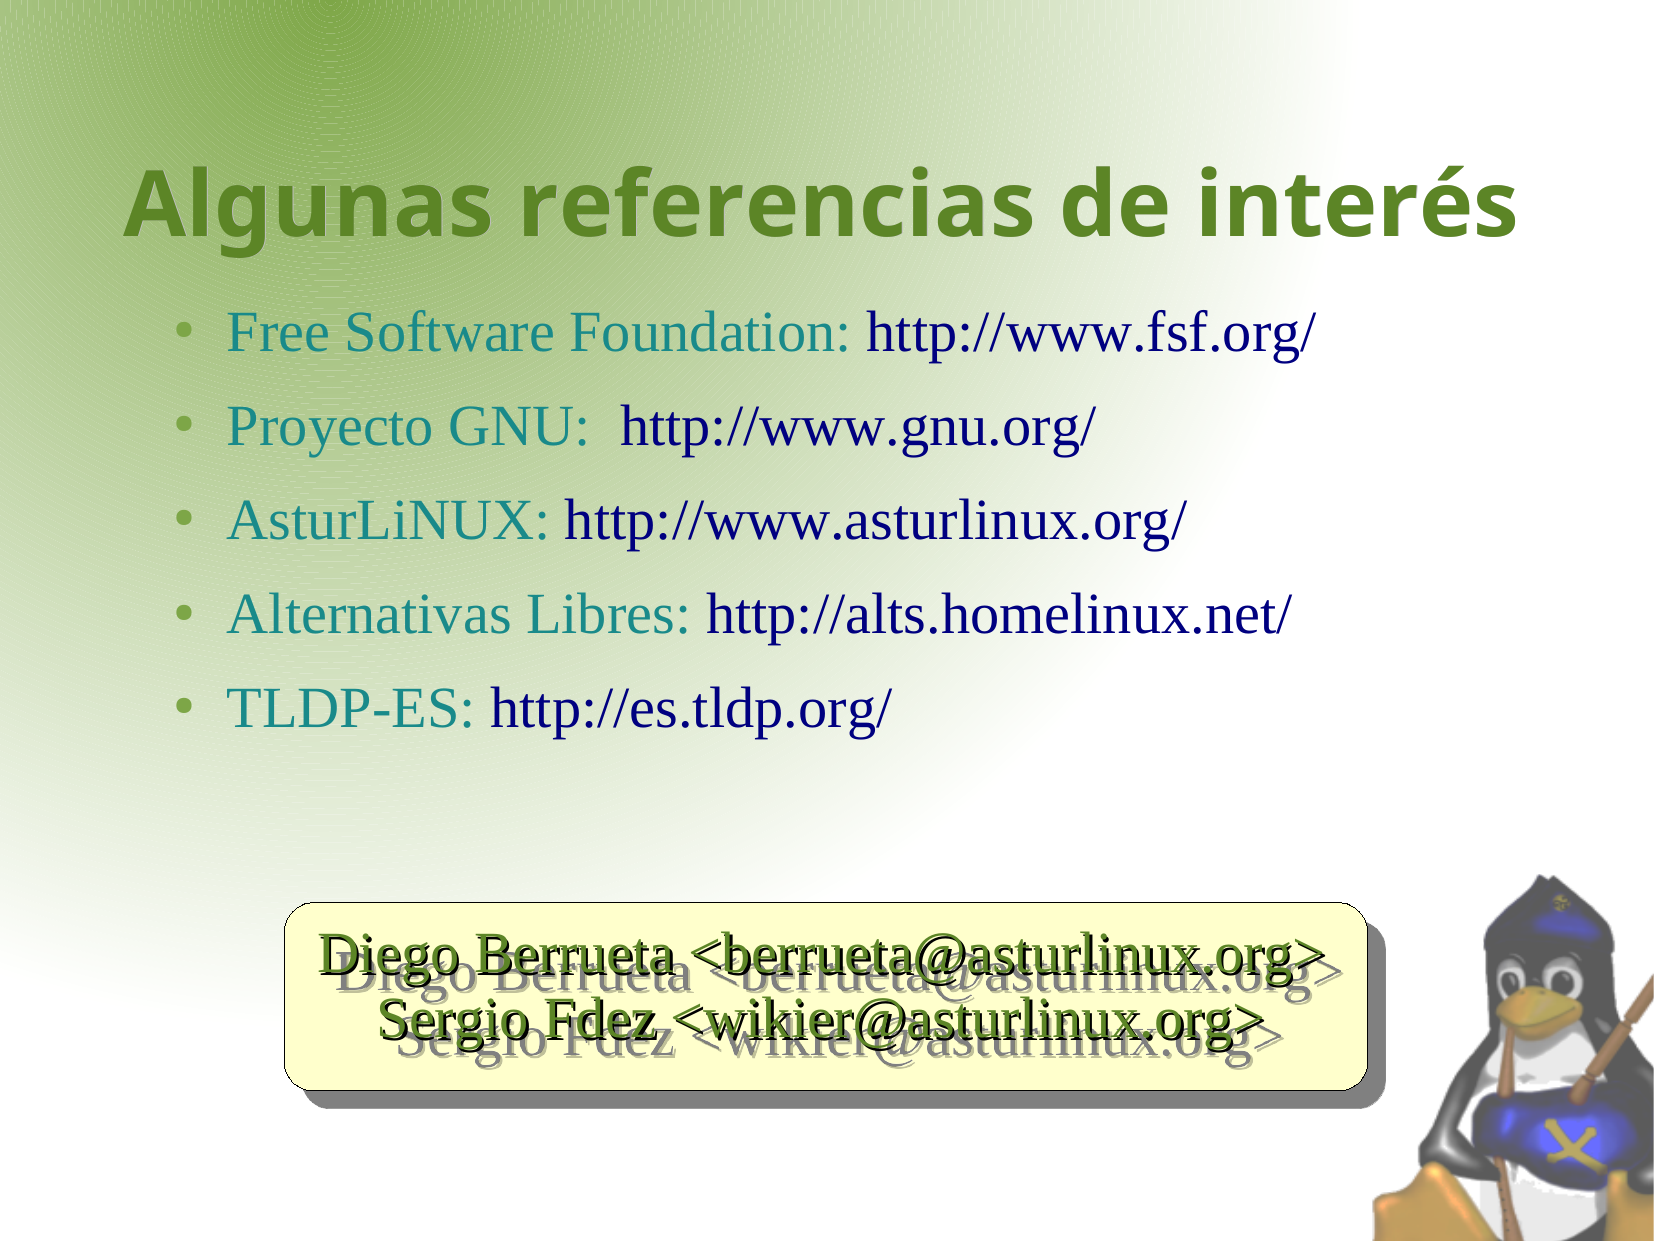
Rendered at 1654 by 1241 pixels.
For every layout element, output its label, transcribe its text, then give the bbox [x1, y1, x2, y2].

list Free Software Foundation: http://www.fsf.org/ Proyecto GNU: http://www.gnu.org/ AsturLiNUX: http://www.asturlinux.org/ Alternativas Libres: http://alts.homelinux.net/ TLDP-ES: http://es.tldp.org/ [138, 299, 1551, 802]
picture [1364, 874, 1654, 1241]
title Algunas referencias de interés [121, 97, 1523, 305]
text_box [284, 902, 1368, 1091]
text_box Diego Berrueta <berrueta@asturlinux.org> Sergio Fdez <wikier@asturlinux.org> [317, 920, 1326, 1063]
